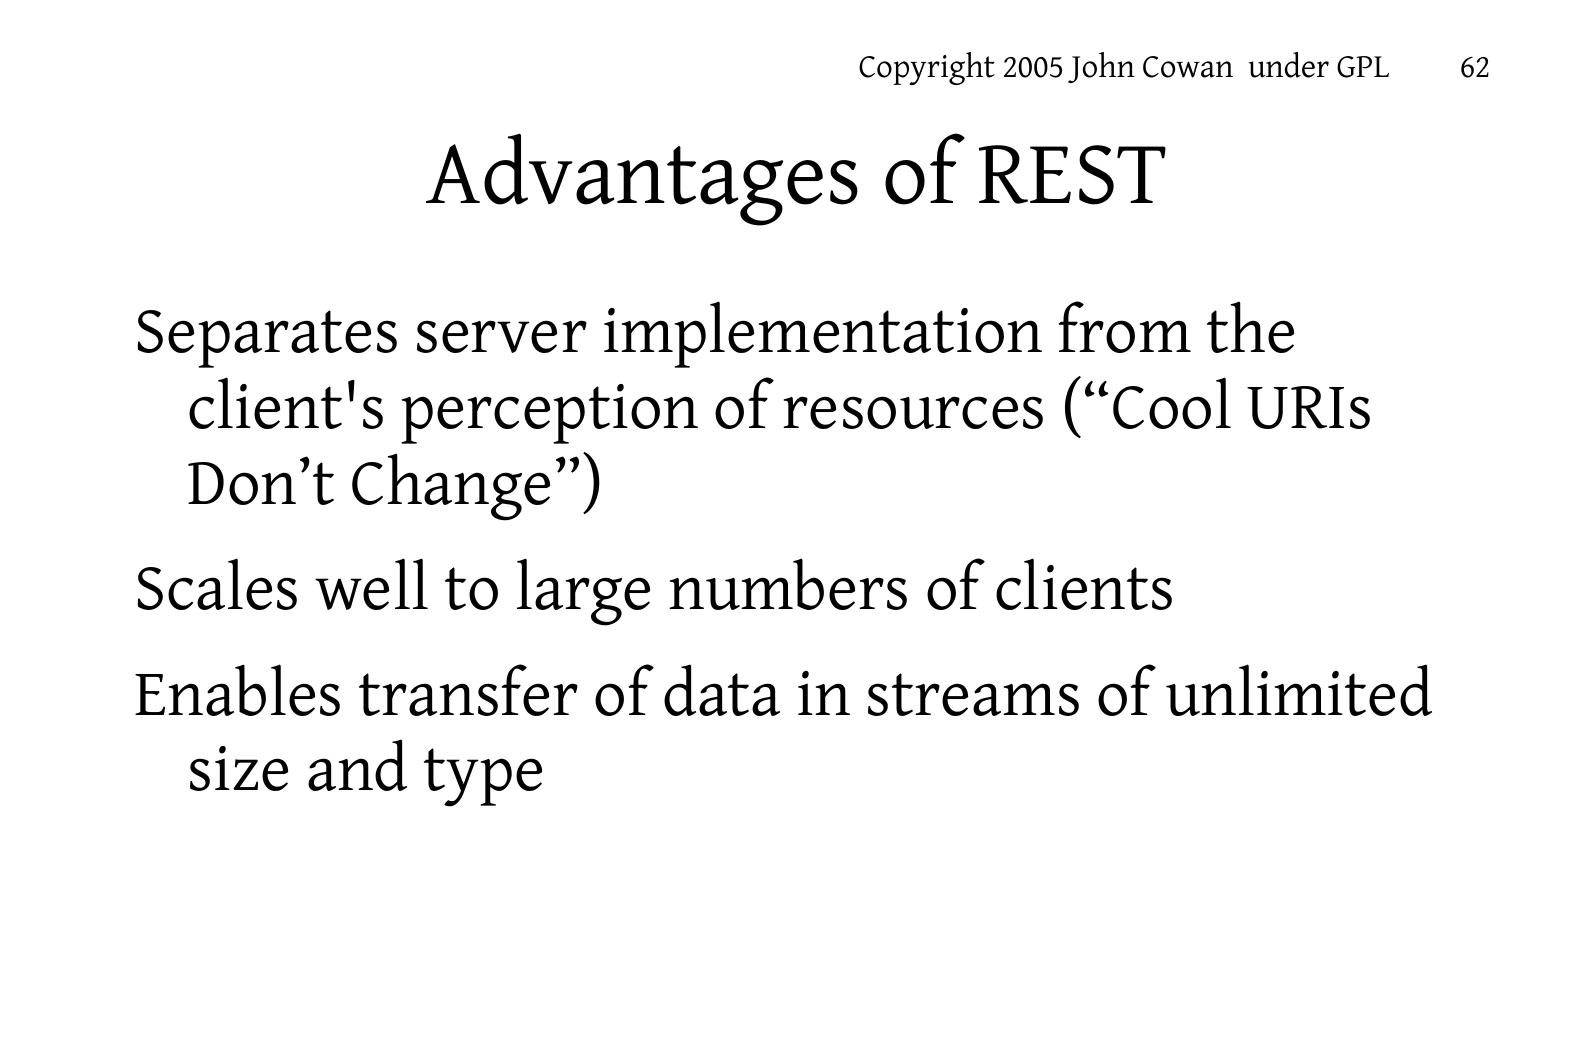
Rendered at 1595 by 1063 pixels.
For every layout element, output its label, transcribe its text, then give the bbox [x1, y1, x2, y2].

title Advantages of REST [117, 88, 1479, 266]
list Separates server implementation from the client's perception of resources (“Cool URIs Don’t Change”) Scales well to large numbers of clients Enables transfer of data in streams of unlimited size and type [117, 295, 1479, 971]
